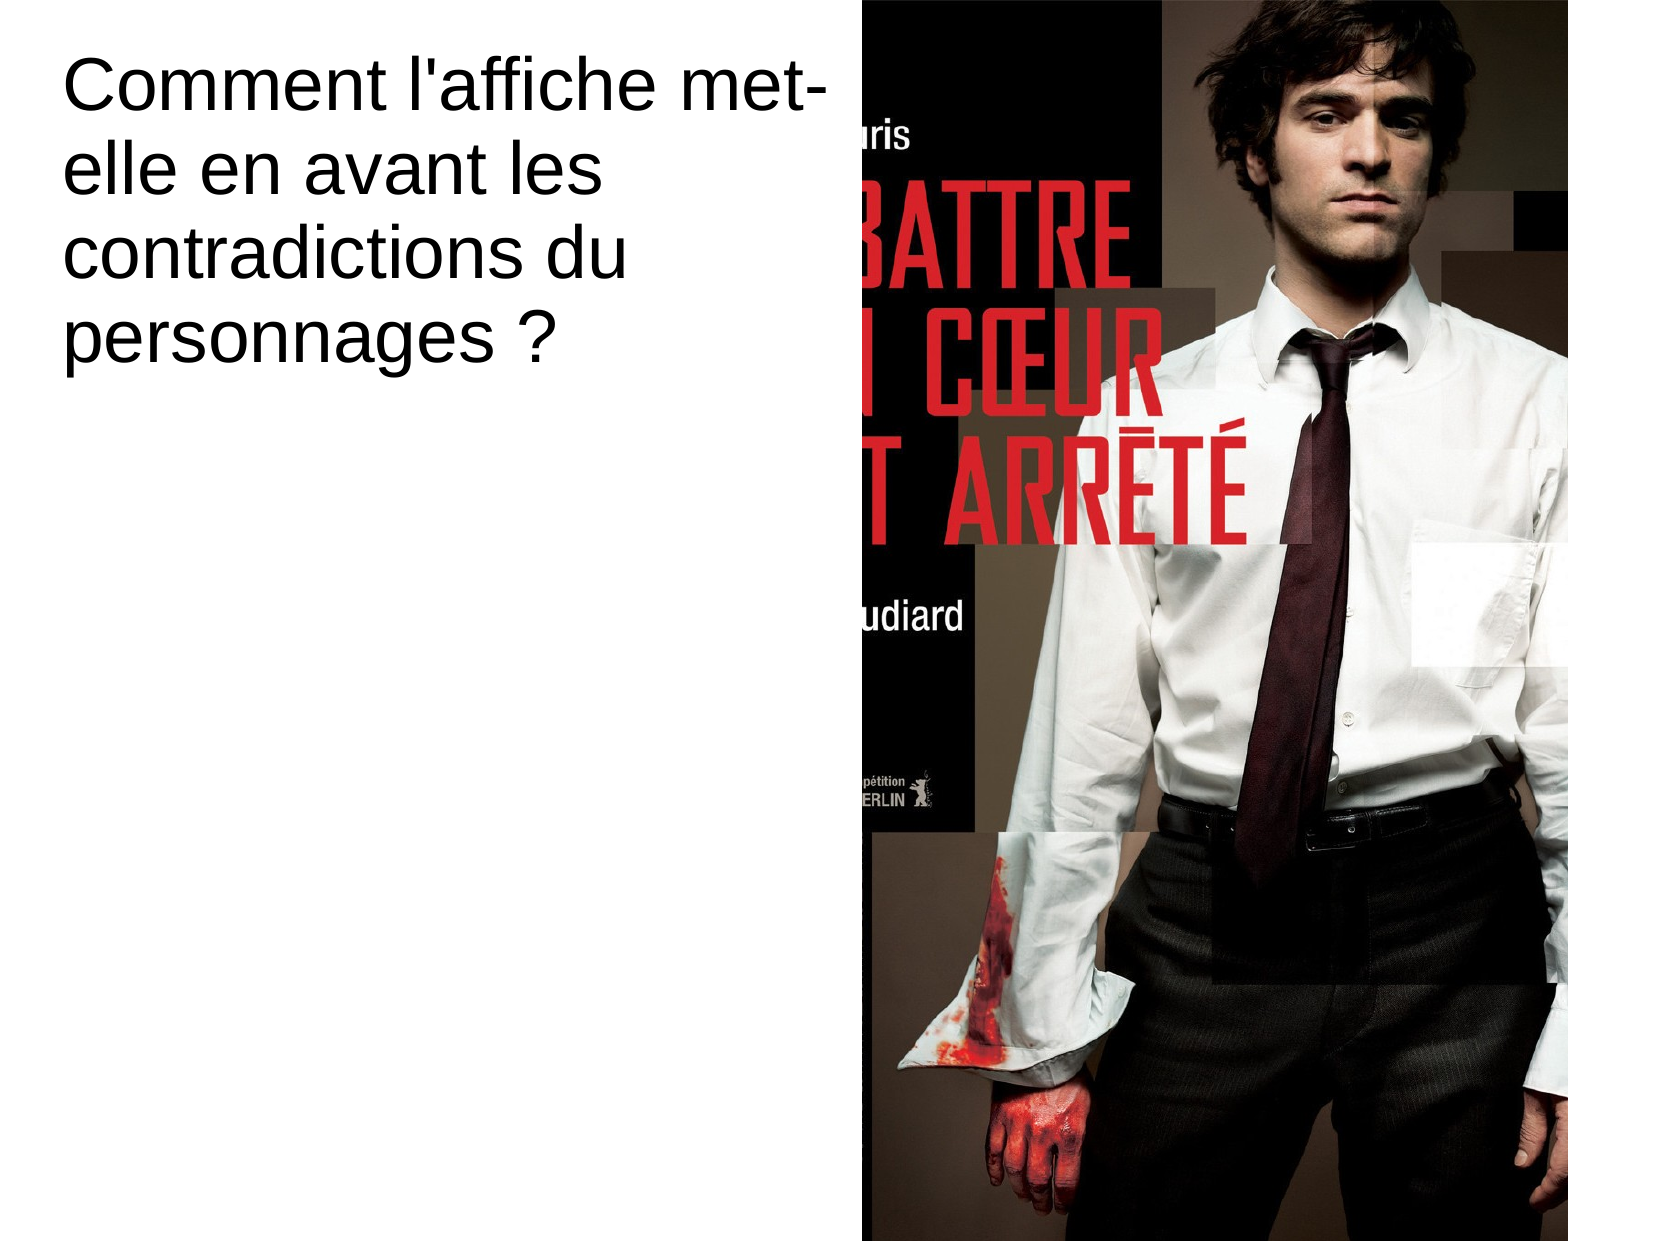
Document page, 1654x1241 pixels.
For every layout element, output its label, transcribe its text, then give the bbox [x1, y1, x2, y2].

picture [862, 0, 1568, 1241]
text_box Comment l'affiche met-elle en avant les contradictions du personnages ? [47, 35, 851, 786]
